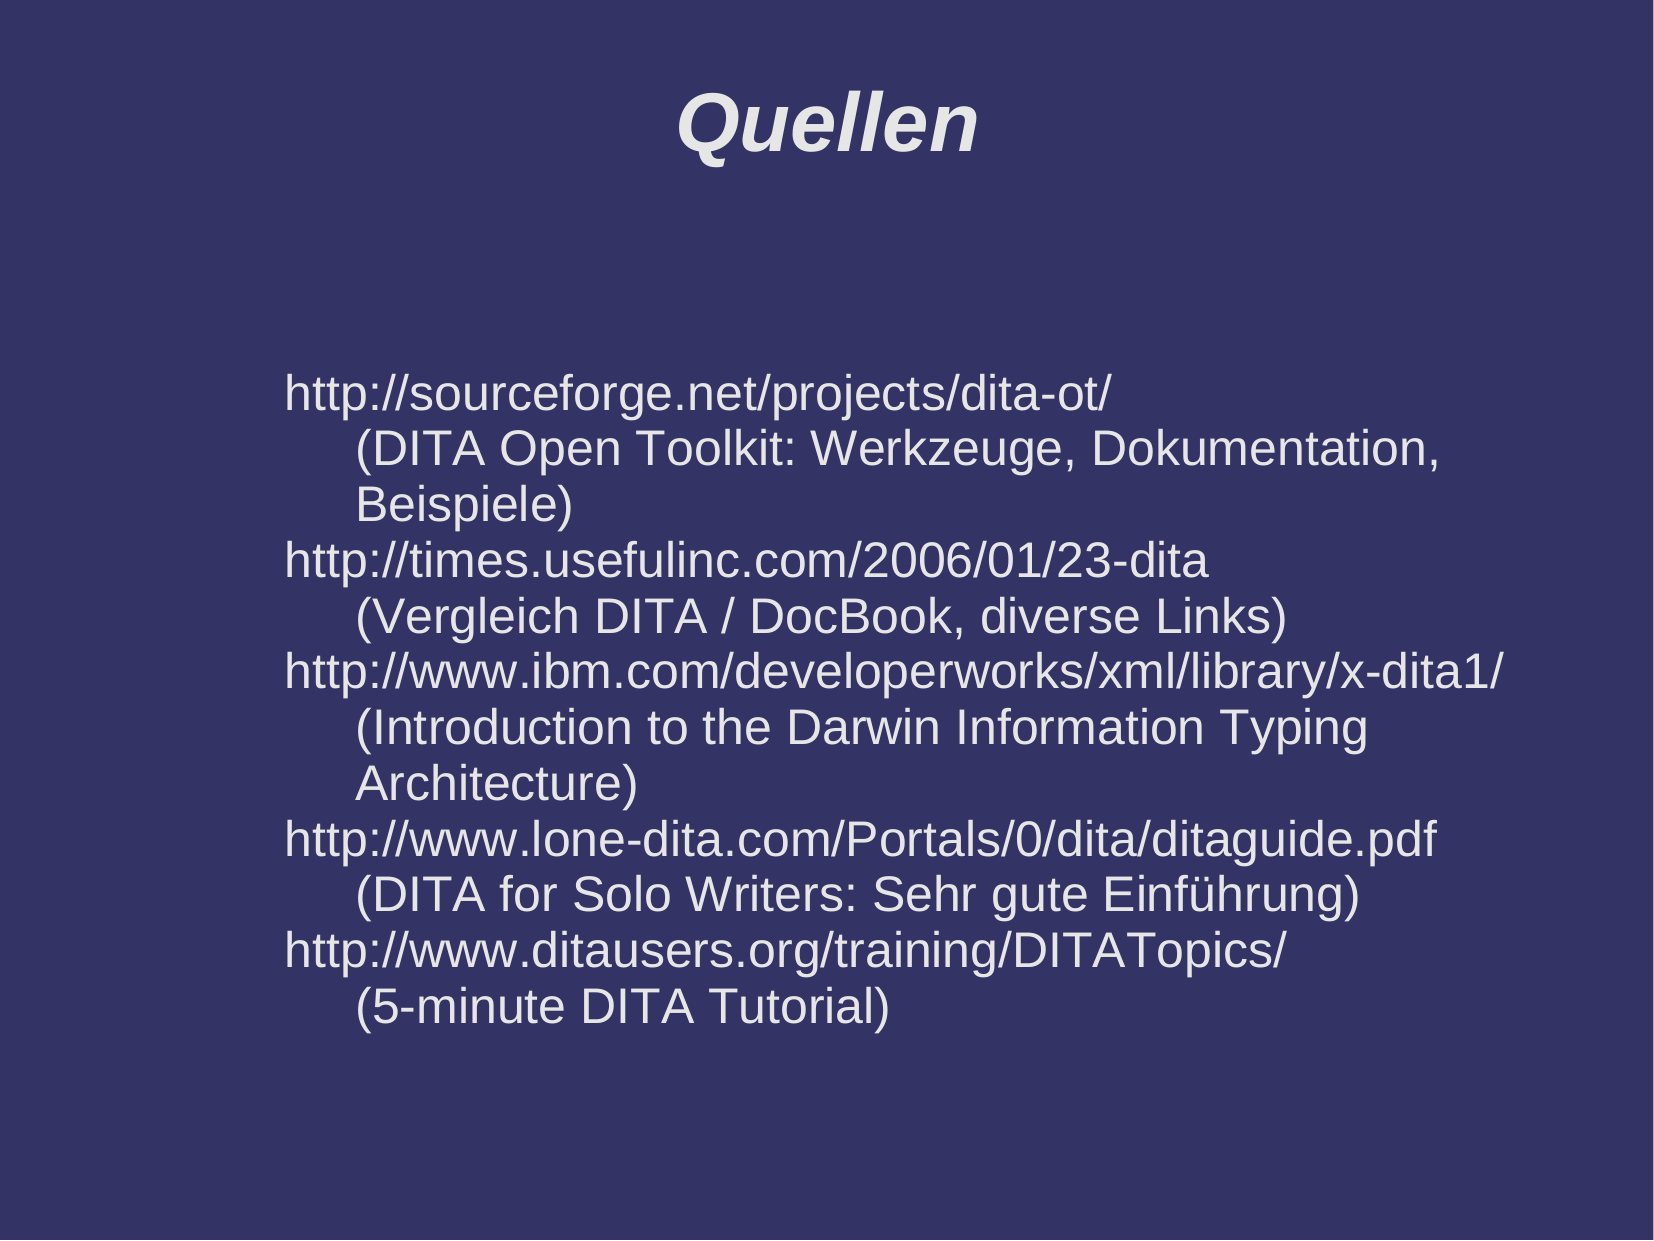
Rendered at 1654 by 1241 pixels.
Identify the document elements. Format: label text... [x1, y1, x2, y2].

title Quellen [121, 19, 1534, 227]
list http://sourceforge.net/projects/dita-ot/ (DITA Open Toolkit: Werkzeuge, Dokumentation, Beispiele) http://times.usefulinc.com/2006/01/23-dita (Vergleich DITA / DocBook, diverse Links) http://www.ibm.com/developerworks/xml/library/x-dita1/ (Introduction to the Darwin Information Typing Architecture) http://www.lone-dita.com/Portals/0/dita/ditaguide.pdf (DITA for Solo Writers: Sehr gute Einführung) http://www.ditausers.org/training/DITATopics/ (5-minute DITA Tutorial) [178, 364, 1570, 1147]
